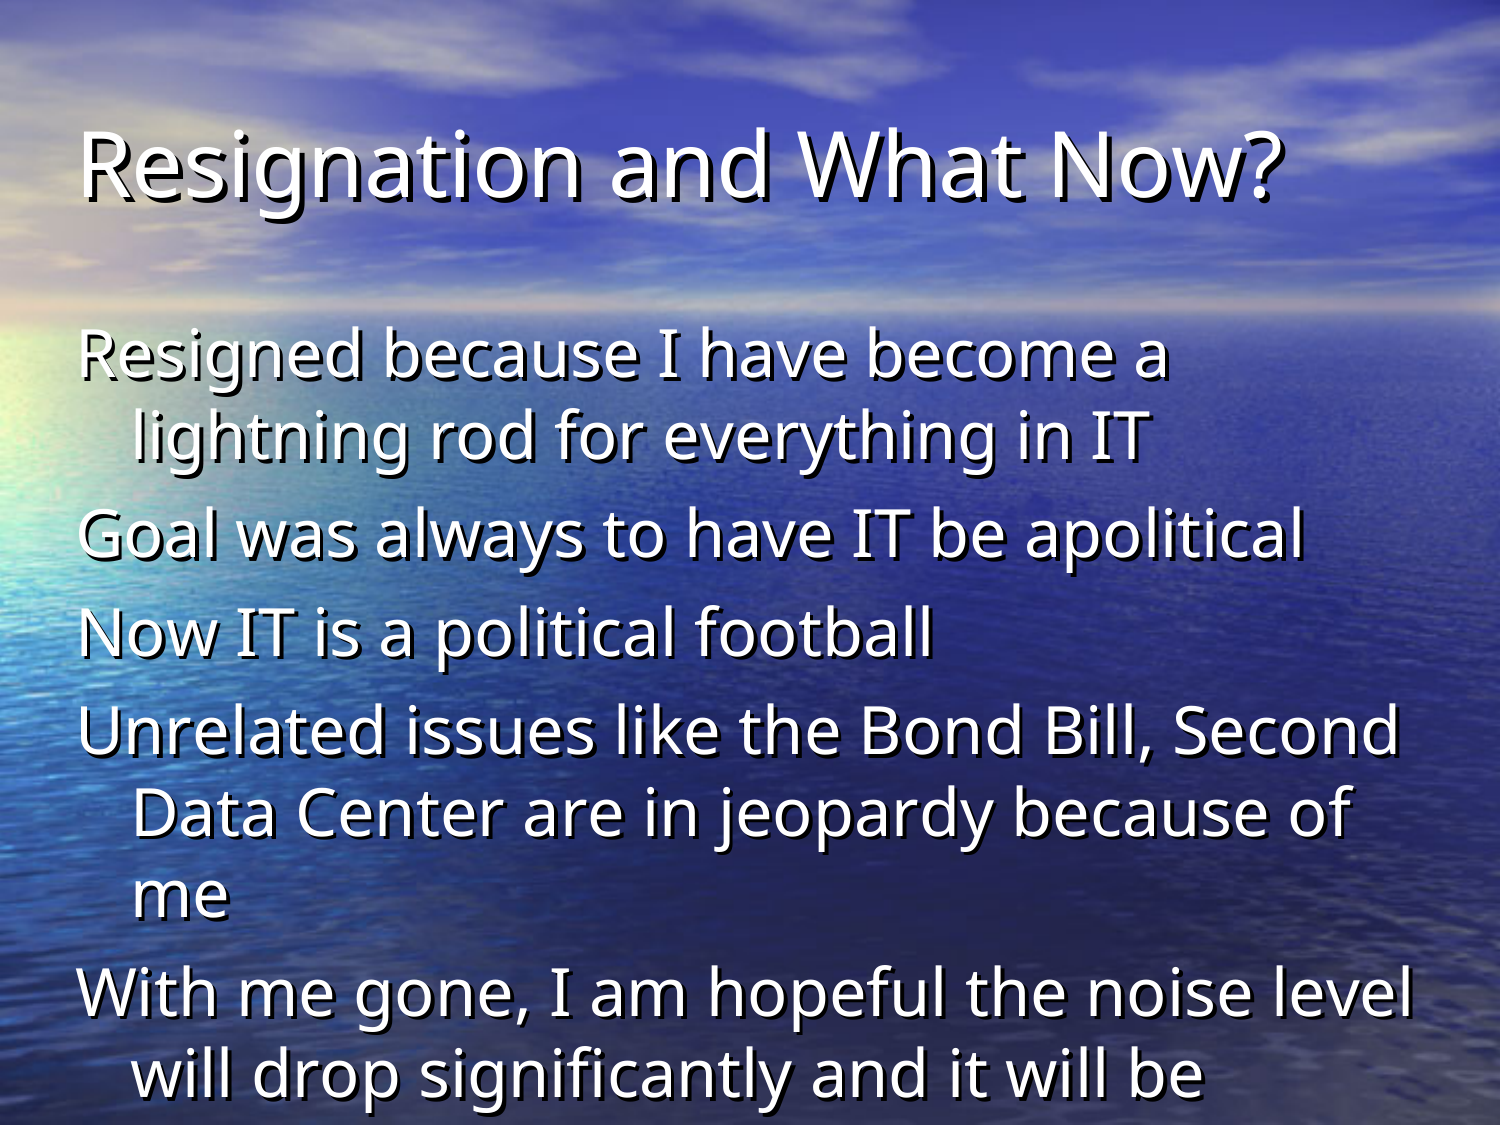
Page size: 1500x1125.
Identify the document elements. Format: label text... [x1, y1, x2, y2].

title Resignation and What Now? [75, 47, 1426, 277]
list Resigned because I have become a lightning rod for everything in IT Goal was always to have IT be apolitical Now IT is a political football Unrelated issues like the Bond Bill, Second Data Center are in jeopardy because of me With me gone, I am hopeful the noise level will drop significantly and it will be business as normal Next for me? [75, 312, 1426, 1116]
picture [0, 0, 1500, 1125]
